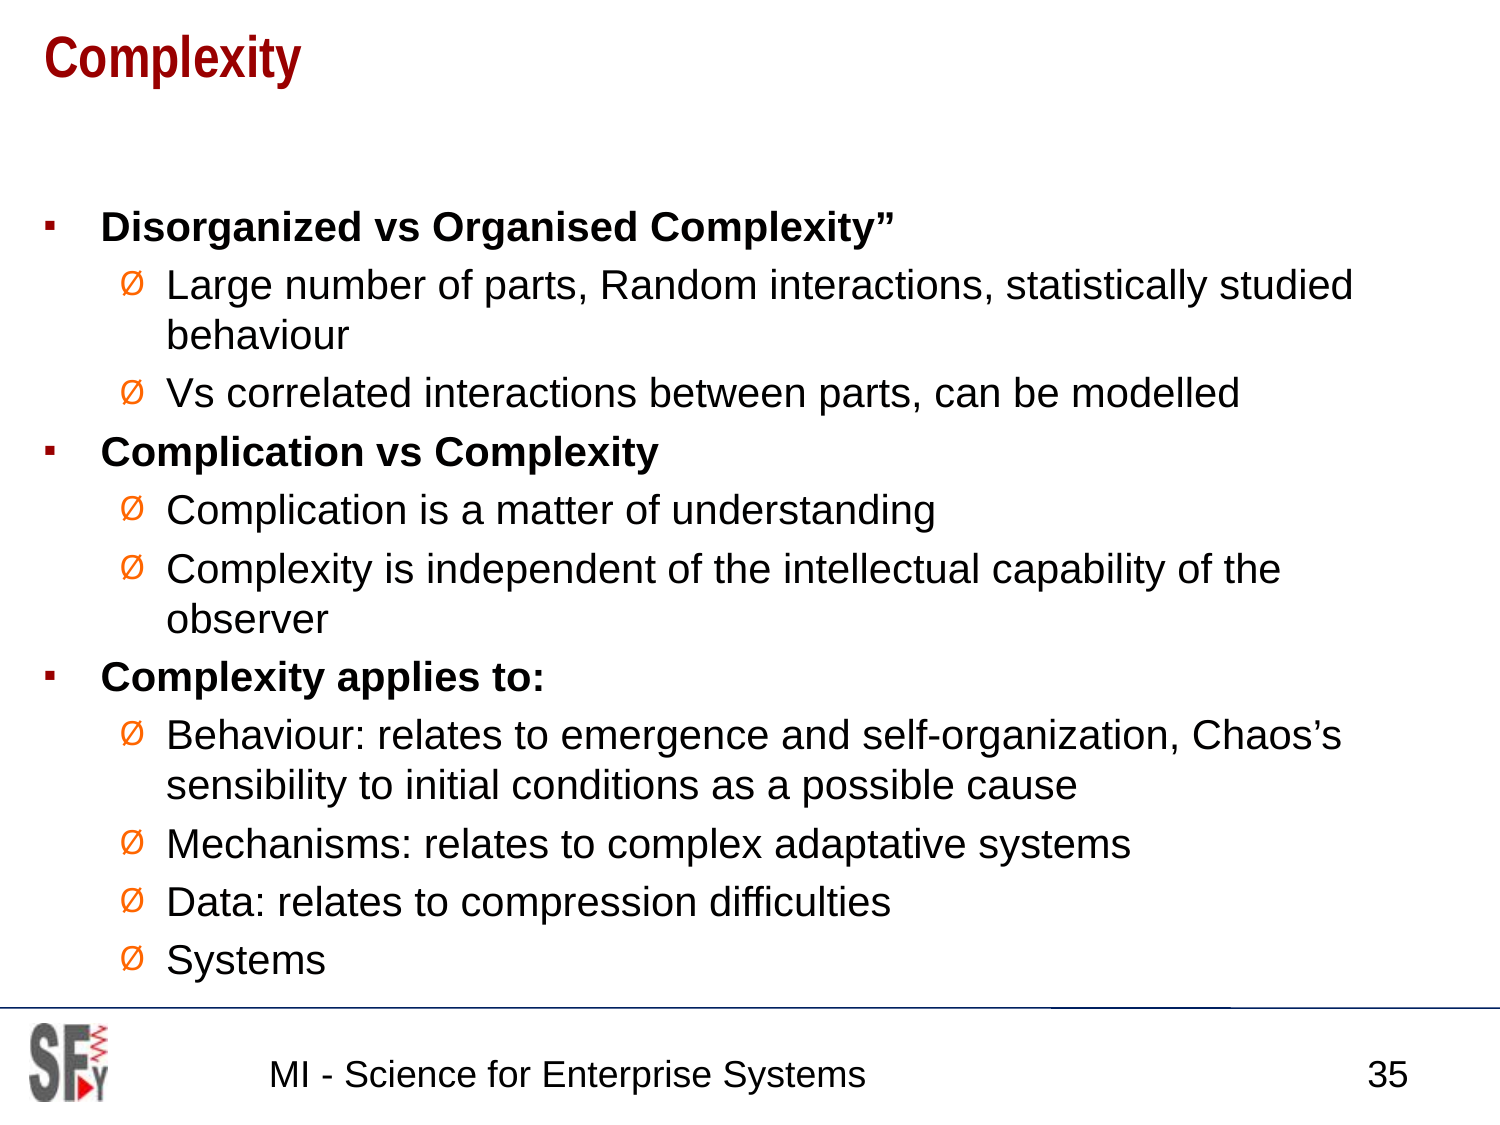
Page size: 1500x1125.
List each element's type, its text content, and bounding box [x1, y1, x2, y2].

title Complexity [29, 12, 1471, 138]
slide_number <numéro> [1352, 1034, 1490, 1103]
list Disorganized vs Organised Complexity” Large number of parts, Random interactions, statistically studied behaviour Vs correlated interactions between parts, can be modelled Complication vs Complexity Complication is a matter of understanding Complexity is independent of the intellectual capability of the observer Complexity applies to: Behaviour: relates to emergence and self-organization, Chaos’s sensibility to initial conditions as a possible cause Mechanisms: relates to complex adaptative systems Data: relates to compression difficulties Systems [29, 184, 1471, 988]
footer MI - Science for Enterprise Systems [253, 1034, 1336, 1103]
picture [29, 1023, 108, 1102]
